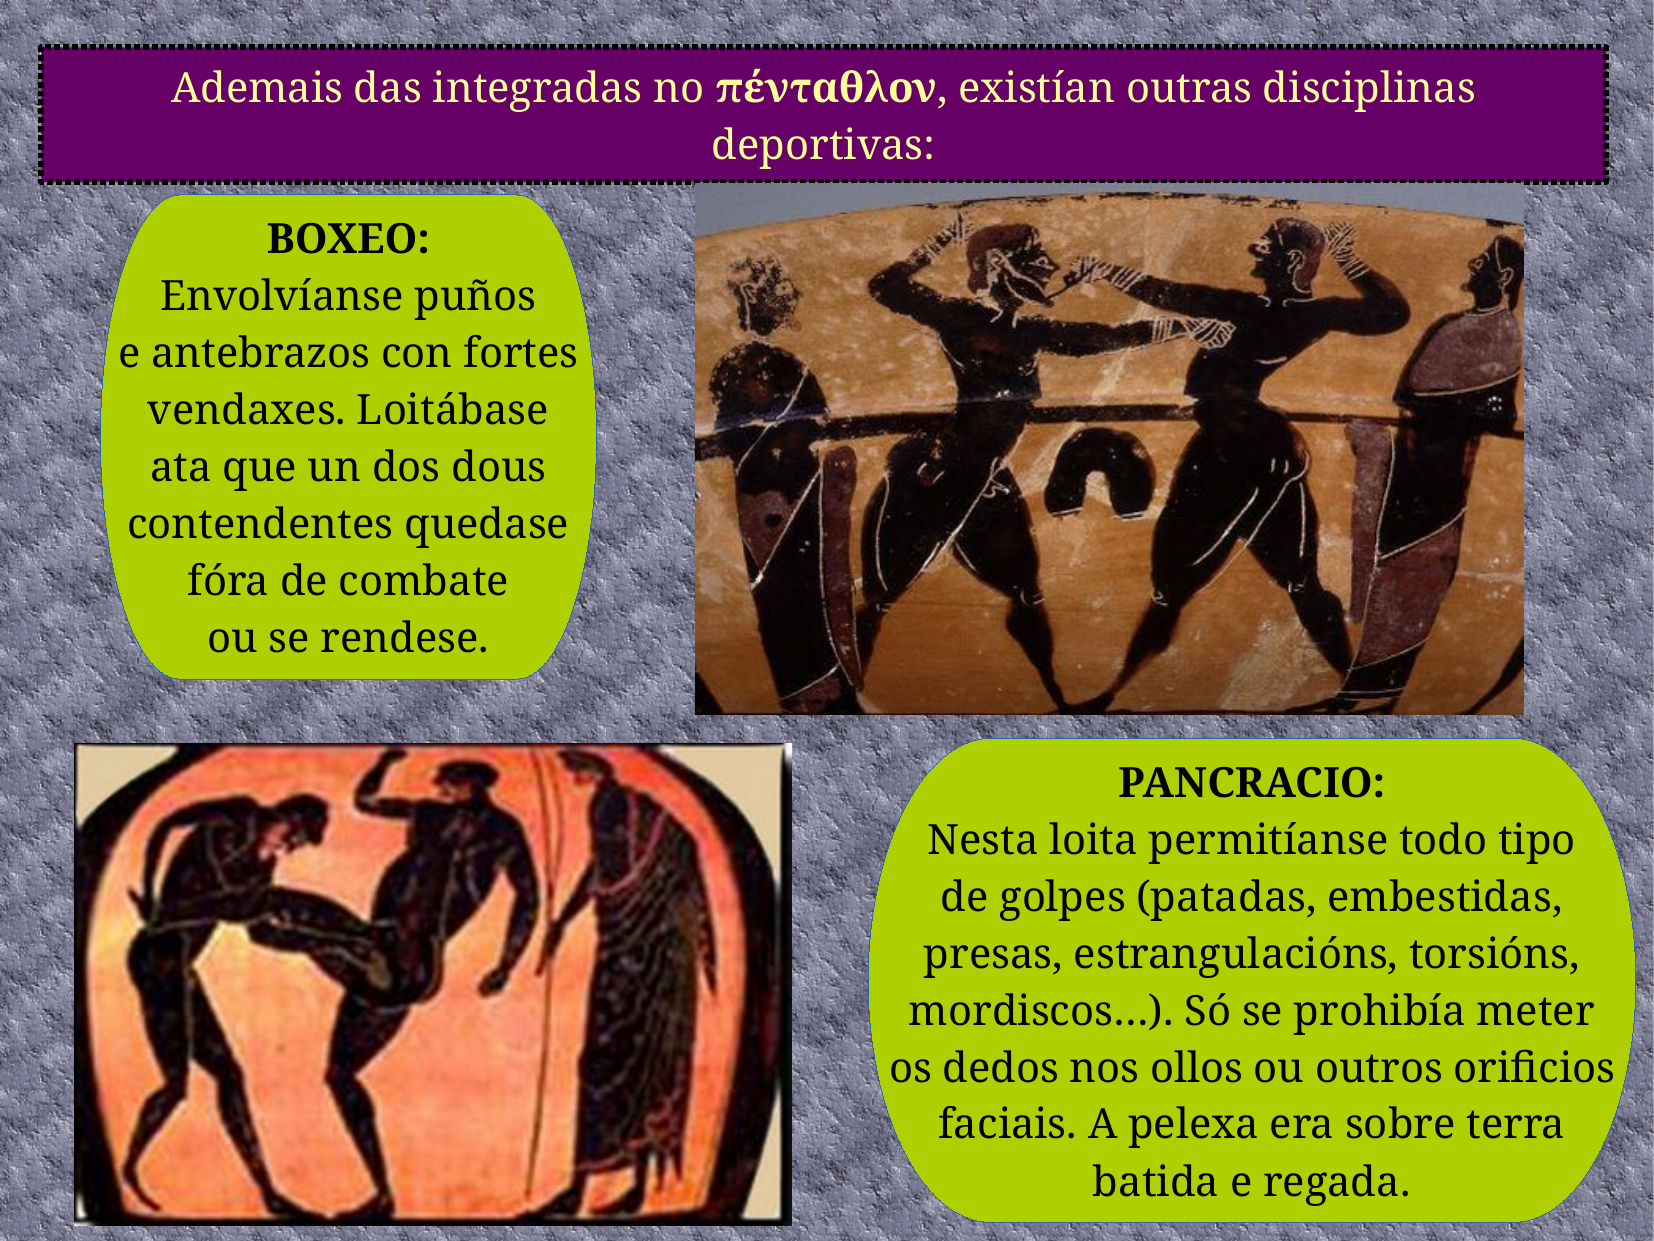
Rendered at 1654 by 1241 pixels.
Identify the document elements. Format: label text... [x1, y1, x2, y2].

picture [0, 0, 1654, 1241]
text_box PANCRACIO: Nesta loita permitíanse todo tipo de golpes (patadas, embestidas, presas, estrangulacións, torsións, mordiscos…). Só se prohibía meter os dedos nos ollos ou outros orificios faciais. A pelexa era sobre terra batida e regada. [868, 738, 1636, 1223]
text_box Ademais das integradas no πένταθλον, existían outras disciplinas deportivas: [41, 47, 1607, 142]
text_box BOXEO: Envolvíanse puños e antebrazos con fortes vendaxes. Loitábase ata que un dos dous contendentes quedase fóra de combate ou se rendese. [100, 194, 597, 680]
